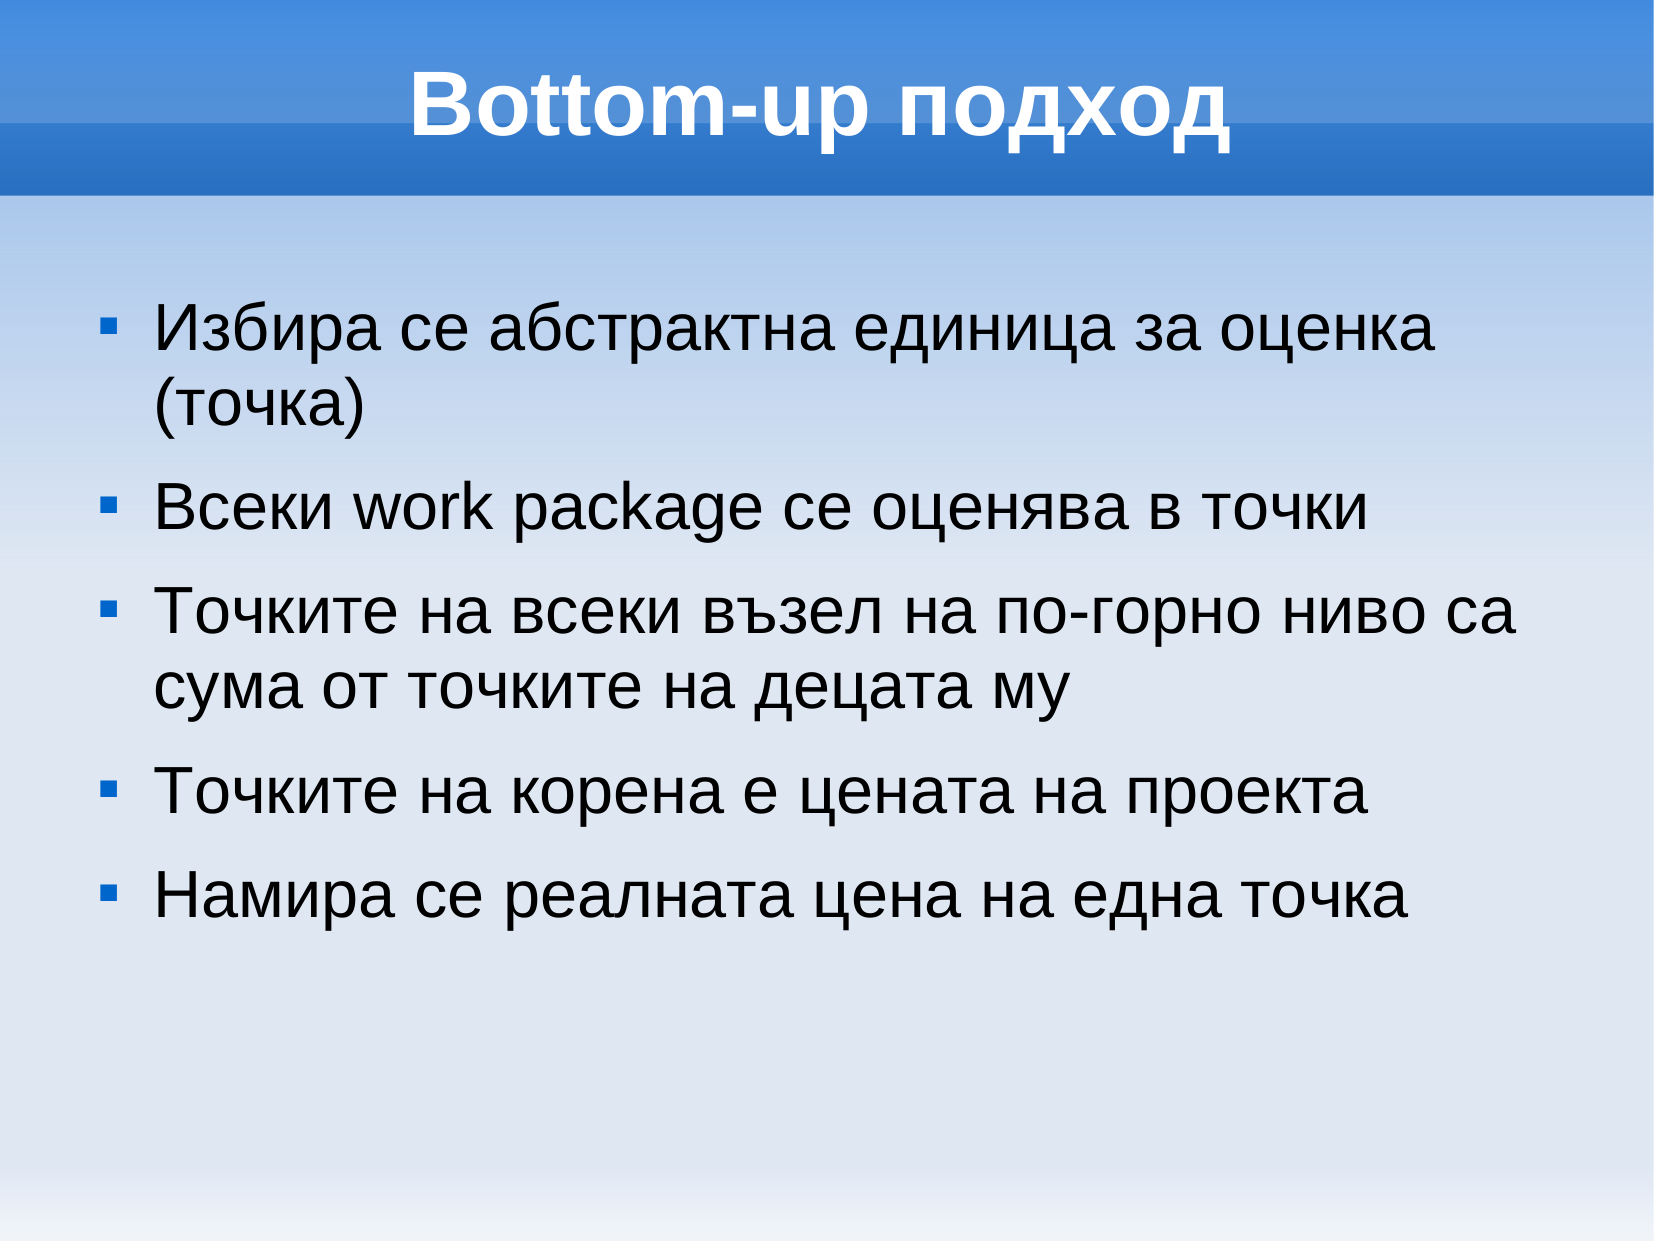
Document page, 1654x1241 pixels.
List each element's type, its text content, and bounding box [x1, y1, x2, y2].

list Избира се абстрактна единица за оценка (точка) Всеки work package се оценява в точки Точките на всеки възел на по-горно ниво са сума от точките на децата му Точките на корена е цената на проекта Намира се реалната цена на една точка [82, 290, 1571, 1109]
picture [0, 0, 1654, 1241]
title Bottom-up подход [76, 0, 1565, 208]
